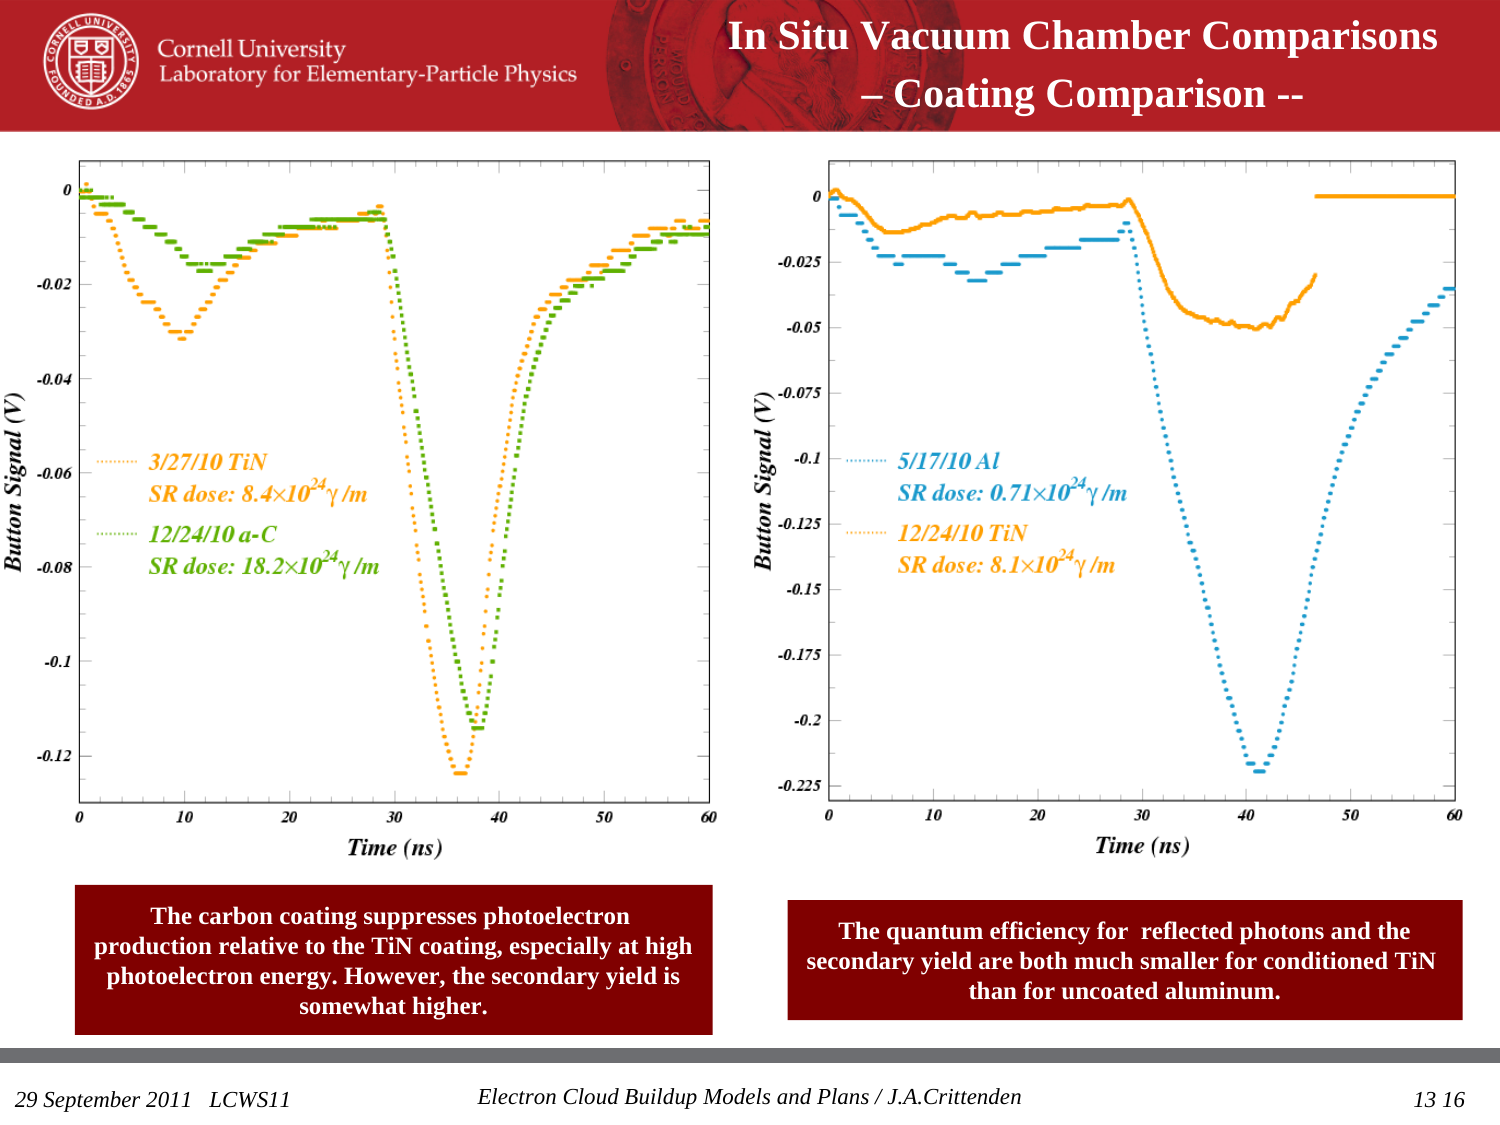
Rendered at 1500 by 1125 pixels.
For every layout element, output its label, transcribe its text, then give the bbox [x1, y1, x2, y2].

picture [0, 0, 1500, 132]
text_box The carbon coating suppresses photoelectron production relative to the TiN coating, especially at high photoelectron energy. However, the secondary yield is somewhat higher. [74, 884, 713, 1035]
text_box The quantum efficiency for reflected photons and the secondary yield are both much smaller for conditioned TiN than for uncoated aluminum. [787, 900, 1463, 1021]
picture [750, 157, 1471, 863]
title In Situ Vacuum Chamber Comparisons – Coating Comparison -- [674, 0, 1492, 117]
picture [0, 157, 721, 863]
